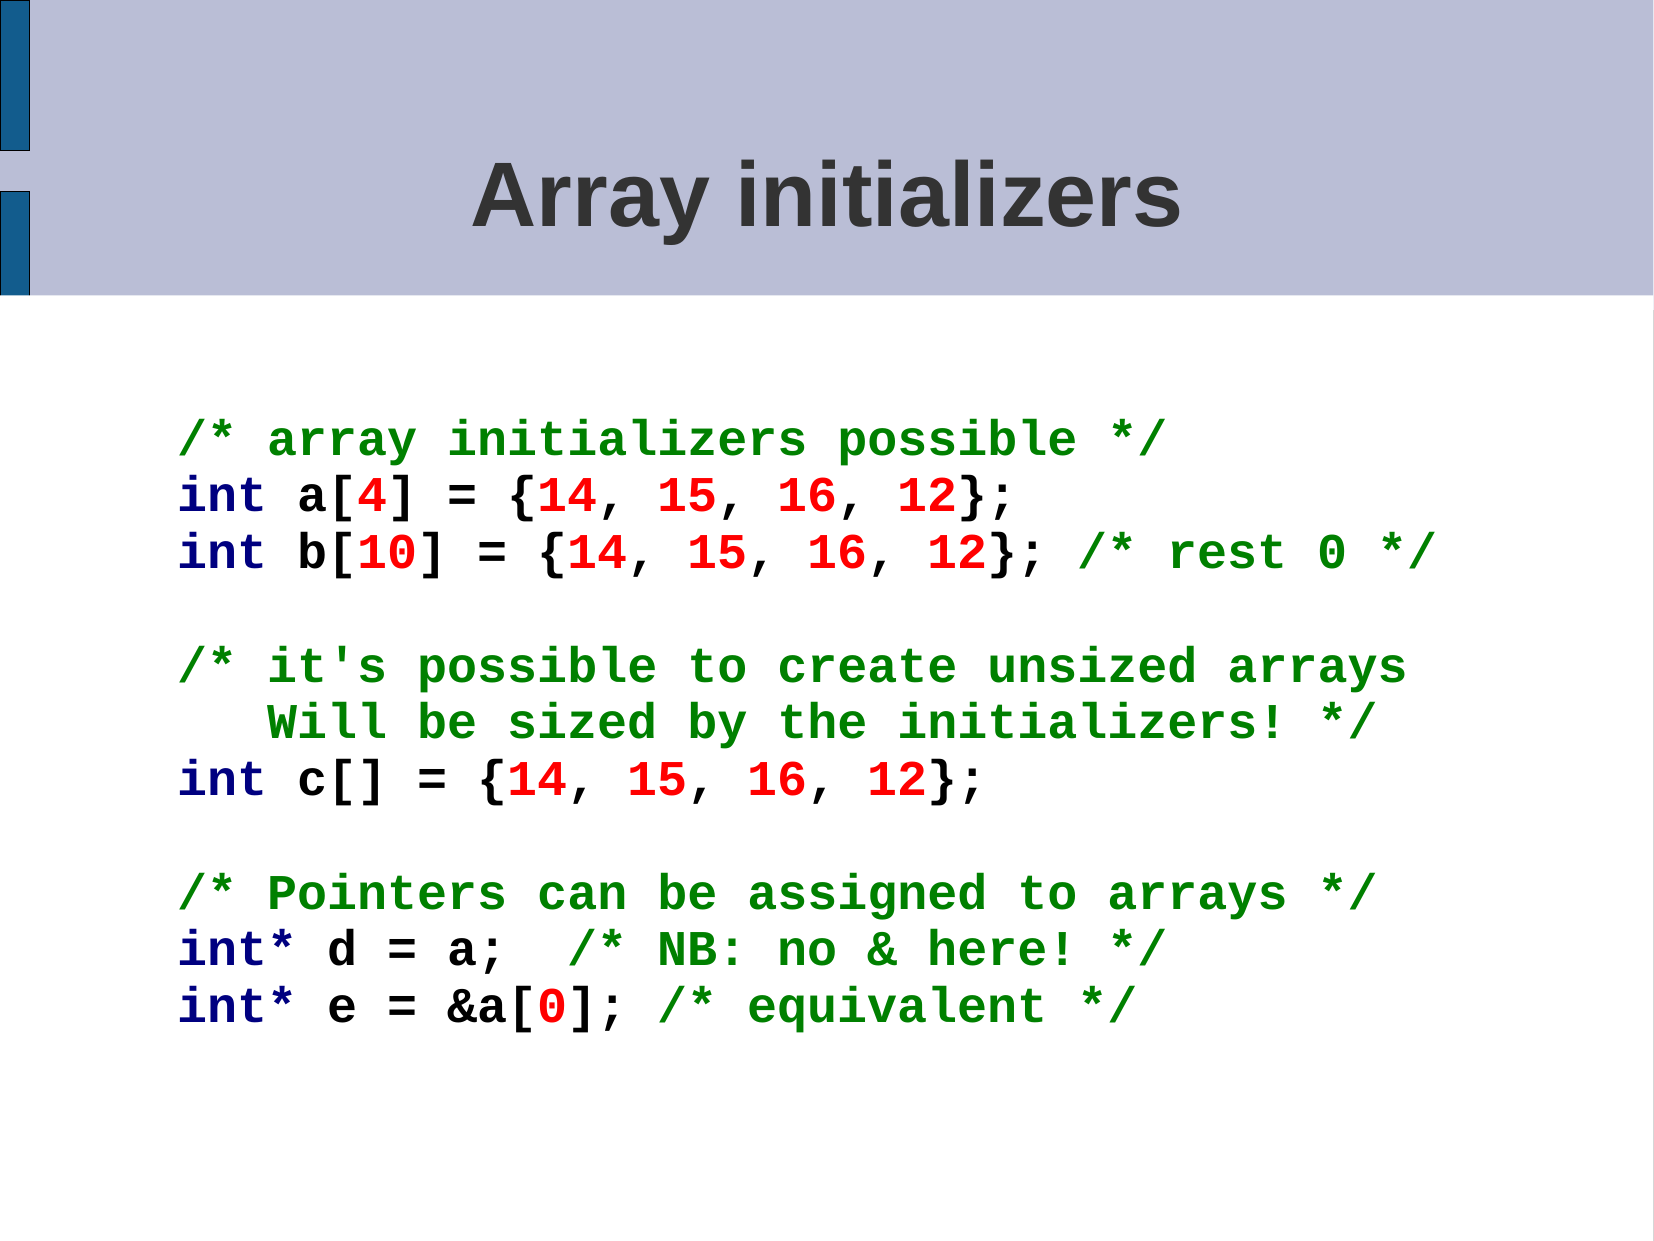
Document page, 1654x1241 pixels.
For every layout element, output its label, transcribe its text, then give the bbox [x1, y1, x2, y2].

title Array initializers [121, 91, 1534, 295]
text_box /* array initializers possible */ int a[4] = {14, 15, 16, 12}; int b[10] = {14, 15, 16, 12}; /* rest 0 */ /* it's possible to create unsized arrays Will be sized by the initializers! */ int c[] = {14, 15, 16, 12}; /* Pointers can be assigned to arrays */ int* d = a; /* NB: no & here! */ int* e = &a[0]; /* equivalent */ [0, 295, 1654, 1241]
